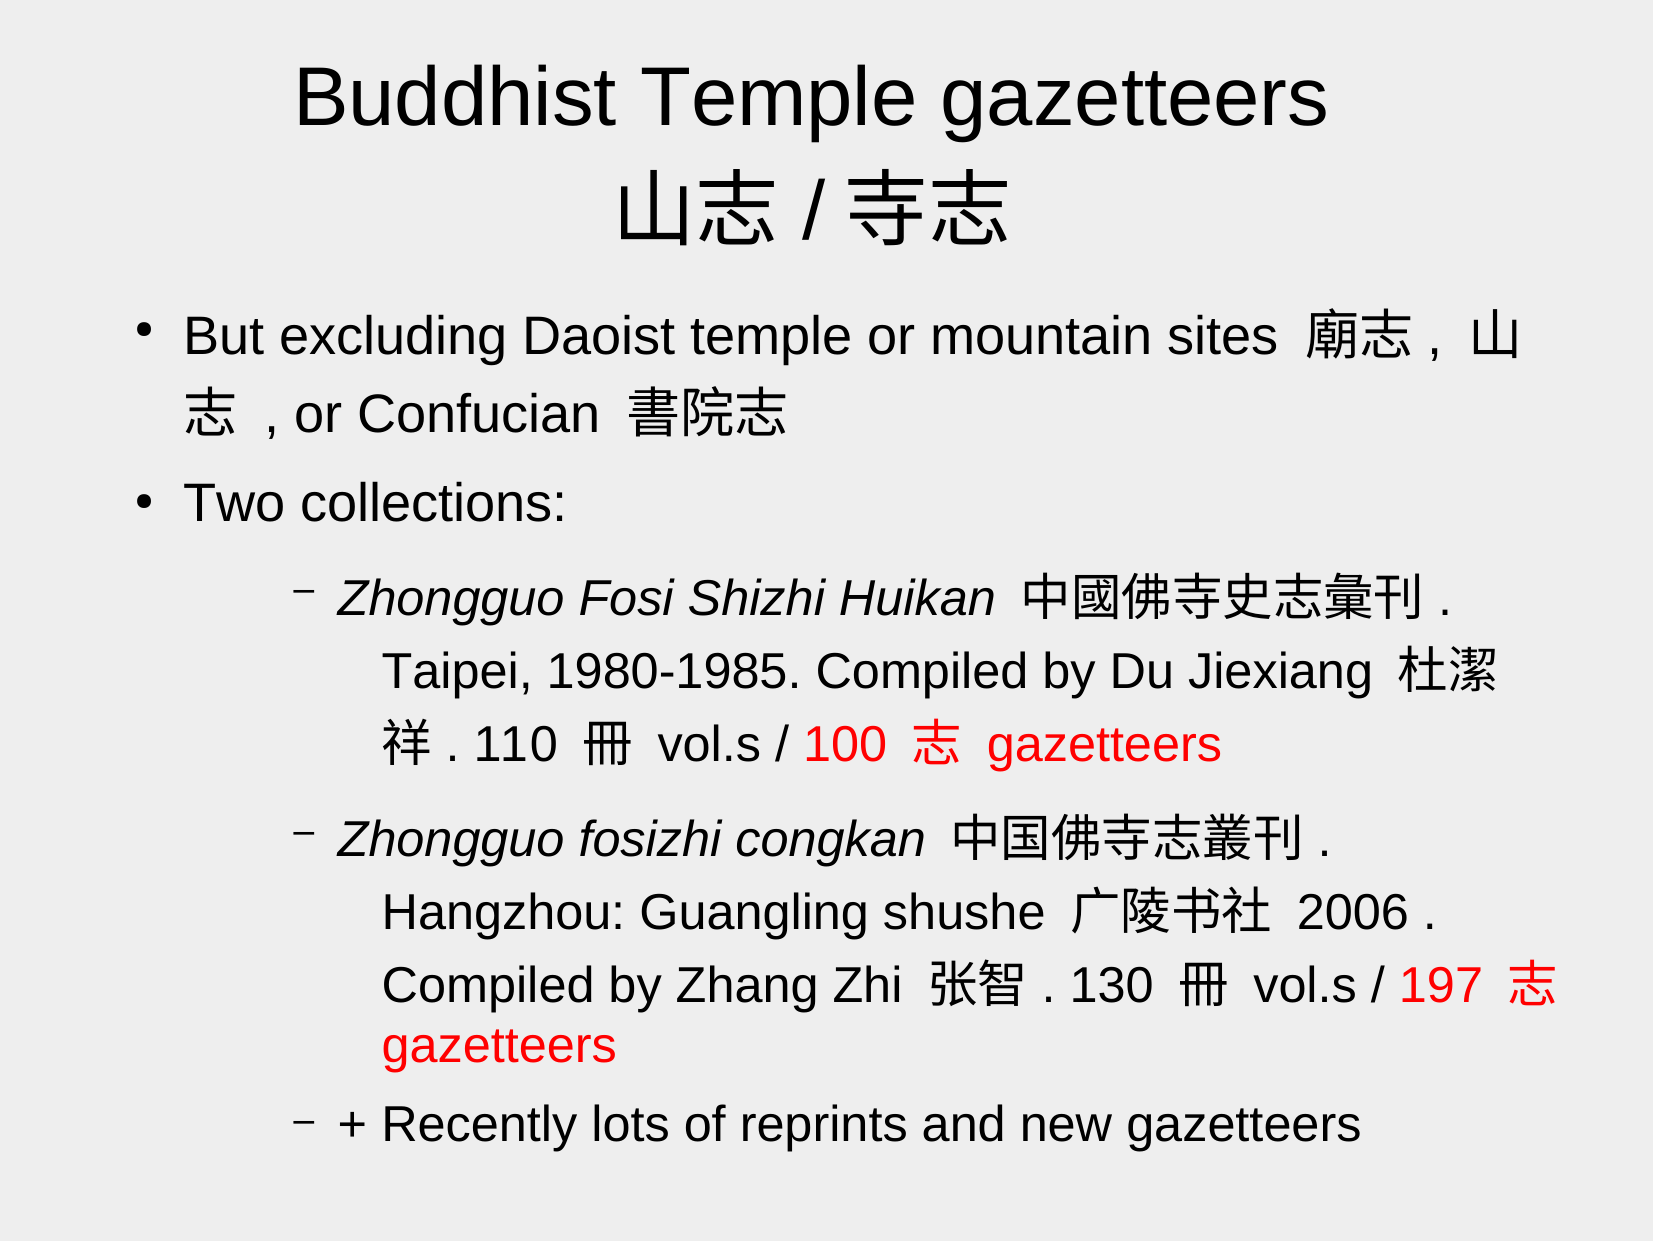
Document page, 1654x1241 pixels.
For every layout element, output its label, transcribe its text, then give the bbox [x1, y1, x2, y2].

title Buddhist Temple gazetteers 山志/寺志 [118, 48, 1506, 265]
list But excluding Daoist temple or mountain sites 廟志, 山志 , or Confucian 書院志 Two collections: Zhongguo Fosi Shizhi Huikan 中國佛寺史志彙刊. Taipei, 1980-1985. Compiled by Du Jiexiang 杜潔祥. 110 冊 vol.s / 100 志 gazetteers Zhongguo fosizhi congkan 中国佛寺志叢刊. Hangzhou: Guangling shushe 广陵书社 2006 . Compiled by Zhang Zhi 张智. 130 冊 vol.s / 197 志 gazetteers + Recently lots of reprints and new gazetteers [118, 291, 1571, 1160]
